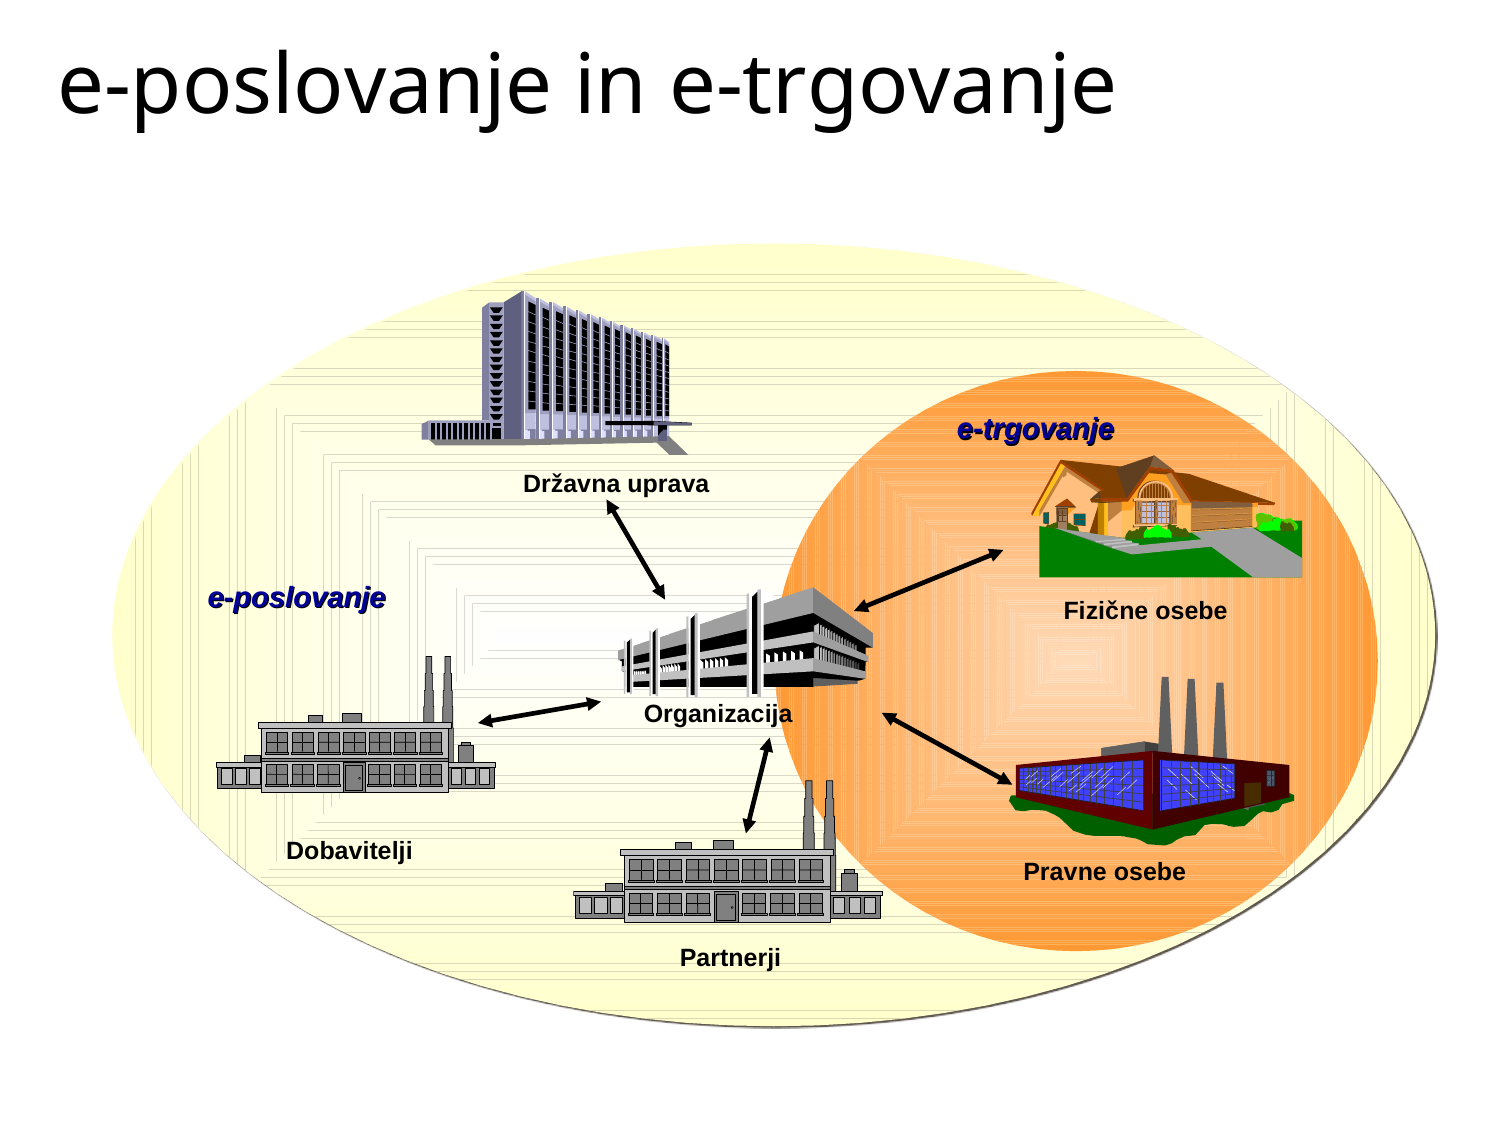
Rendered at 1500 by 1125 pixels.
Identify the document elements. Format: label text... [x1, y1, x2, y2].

picture [618, 587, 874, 698]
text_box Fizične osebe [1048, 586, 1243, 632]
text_box Dobavitelji [271, 826, 428, 873]
text_box Partnerji [664, 933, 797, 979]
picture [1031, 455, 1303, 578]
title e-poslovanje in e-trgovanje [42, 22, 1466, 138]
text_box e-trgovanje [942, 401, 1130, 453]
text_box e-poslovanje [192, 570, 401, 622]
text_box Pravne osebe [1008, 847, 1202, 894]
text_box Državna uprava [508, 459, 725, 506]
picture [573, 779, 883, 923]
picture [421, 291, 692, 456]
text_box [112, 243, 1436, 1027]
picture [215, 655, 497, 793]
picture [1009, 676, 1295, 846]
text_box Organizacija [629, 689, 808, 736]
